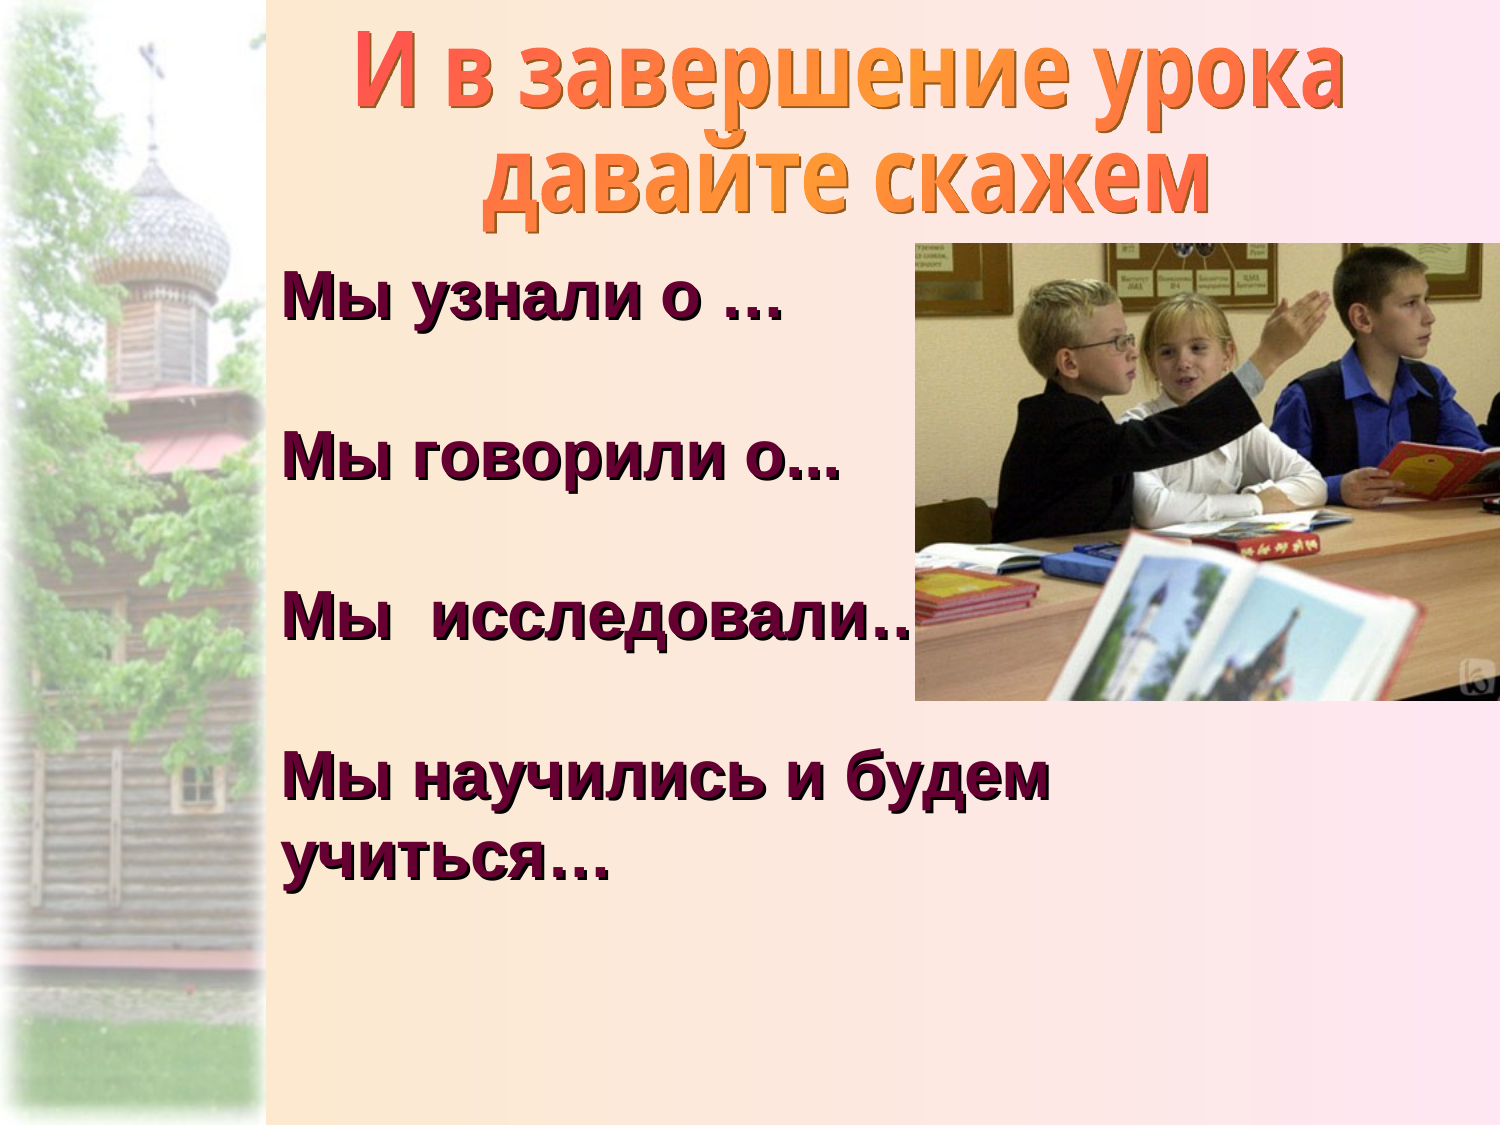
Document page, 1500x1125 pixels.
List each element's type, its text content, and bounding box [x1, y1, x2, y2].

text_box И в завершение урока давайте скажем [922, 153, 968, 212]
text_box И в завершение урока давайте скажем [621, 48, 665, 107]
text_box И в завершение урока давайте скажем [645, 152, 687, 213]
text_box И в завершение урока давайте скажем [703, 47, 769, 148]
text_box И в завершение урока давайте скажем [756, 153, 799, 212]
text_box И в завершение урока давайте скажем [357, 31, 413, 107]
text_box И в завершение урока давайте скажем [778, 48, 848, 107]
text_box И в завершение урока давайте скажем [1024, 47, 1068, 108]
text_box И в завершение урока давайте скажем [971, 152, 1013, 213]
text_box И в завершение урока давайте скажем [482, 153, 537, 232]
picture [0, 0, 266, 1125]
text_box И в завершение урока давайте скажем [1147, 47, 1191, 132]
text_box И в завершение урока давайте скажем [1018, 153, 1093, 212]
text_box И в завершение урока давайте скажем [520, 47, 561, 108]
text_box И в завершение урока давайте скажем [1253, 48, 1299, 107]
text_box И в завершение урока давайте скажем [910, 48, 954, 107]
text_box И в завершение урока давайте скажем [699, 153, 748, 212]
text_box И в завершение урока давайте скажем [595, 153, 638, 212]
text_box И в завершение урока давайте скажем [541, 152, 583, 213]
text_box И в завершение урока давайте скажем [803, 152, 847, 213]
text_box И в завершение урока давайте скажем [966, 48, 1015, 107]
text_box И в завершение урока давайте скажем [1147, 153, 1206, 212]
text_box И в завершение урока давайте скажем [1302, 47, 1341, 108]
text_box И в завершение урока давайте скажем [1198, 47, 1243, 108]
text_box И в завершение урока давайте скажем [1094, 152, 1138, 213]
text_box Мы узнали о … Мы говорили о... Мы исследовали…. Мы научились и будем учиться… [265, 243, 1303, 899]
text_box И в завершение урока давайте скажем [875, 152, 913, 213]
picture [915, 243, 1500, 701]
text_box И в завершение урока давайте скажем [448, 48, 491, 107]
text_box И в завершение урока давайте скажем [857, 47, 901, 108]
text_box И в завершение урока давайте скажем [1092, 48, 1141, 132]
text_box И в завершение урока давайте скажем [672, 47, 715, 108]
text_box И в завершение урока давайте скажем [567, 47, 609, 108]
